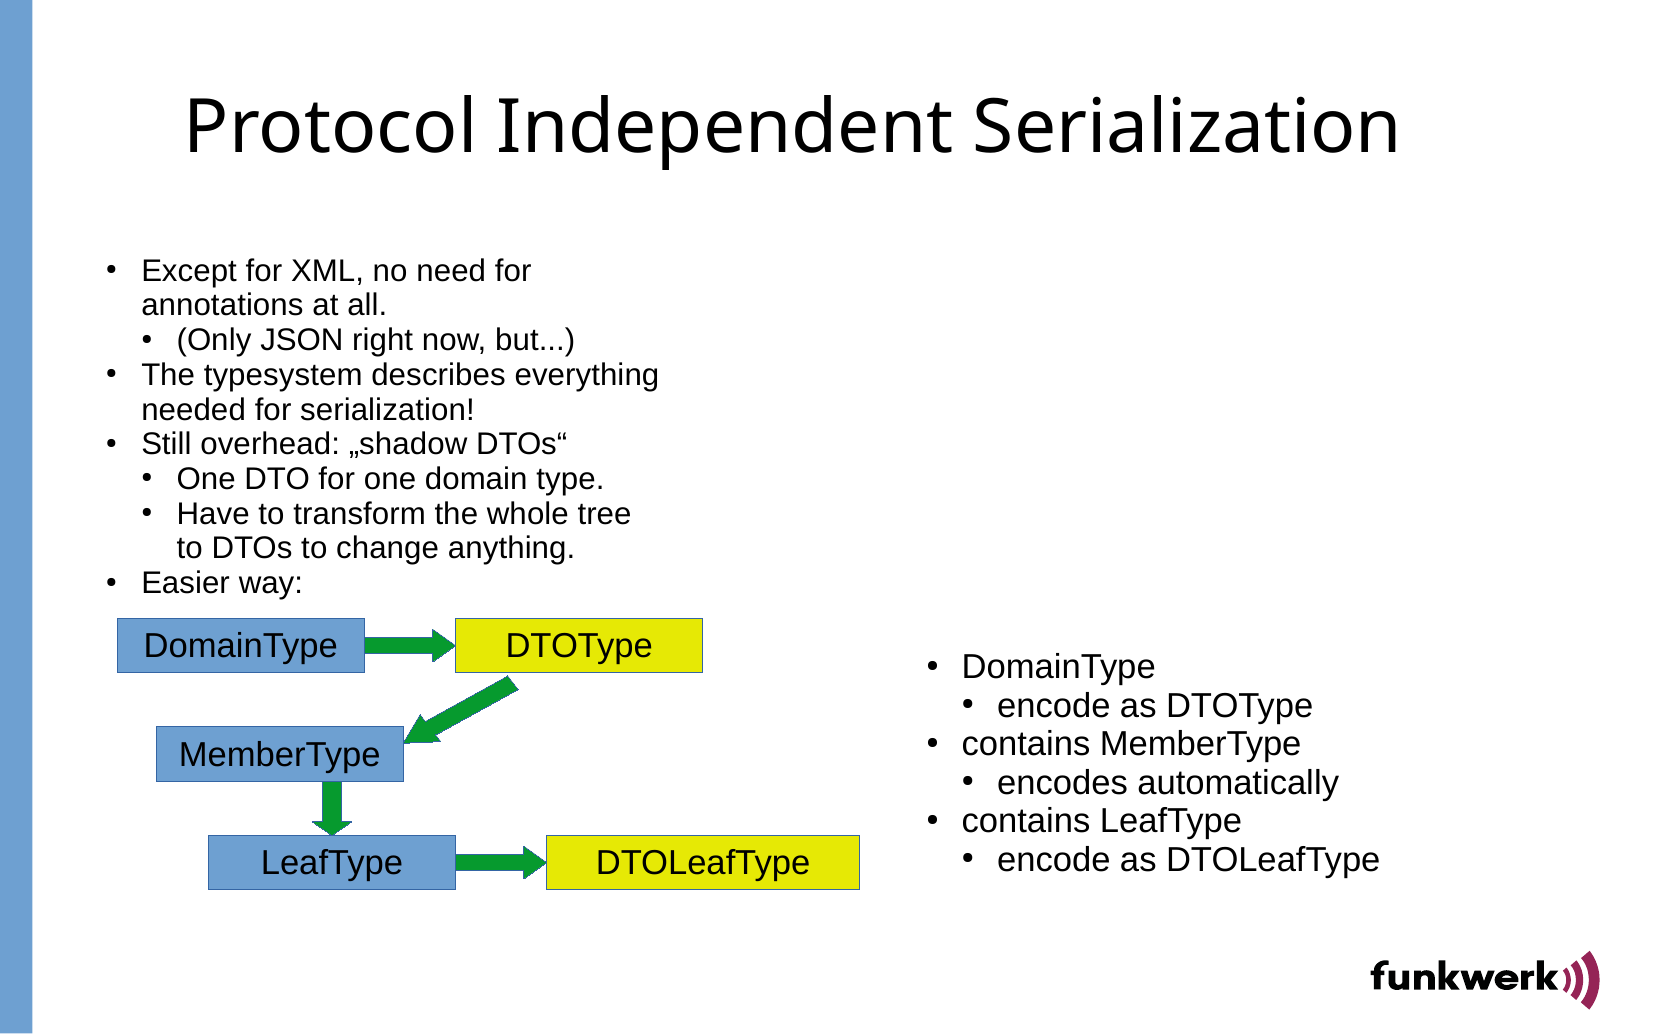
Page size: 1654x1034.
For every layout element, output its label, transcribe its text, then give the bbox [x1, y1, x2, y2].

text_box DomainType encode as DTOType contains MemberType encodes automatically contains LeafType encode as DTOLeafType [911, 640, 1576, 887]
text_box [312, 781, 352, 836]
text_box [364, 629, 456, 662]
text_box MemberType [156, 726, 404, 782]
text_box Protocol Independent Serialization [169, 65, 1546, 221]
text_box Except for XML, no need for annotations at all. (Only JSON right now, but...) The typesystem describes everything needed for serialization! Still overhead: „shadow DTOs“ One DTO for one domain type. Have to transform the whole tree to DTOs to change anything. Easier way: [91, 245, 887, 1003]
text_box DomainType [117, 618, 365, 673]
text_box [403, 675, 519, 744]
text_box DTOLeafType [546, 835, 860, 890]
text_box DTOType [455, 618, 703, 673]
text_box LeafType [208, 835, 456, 890]
text_box [455, 846, 547, 879]
